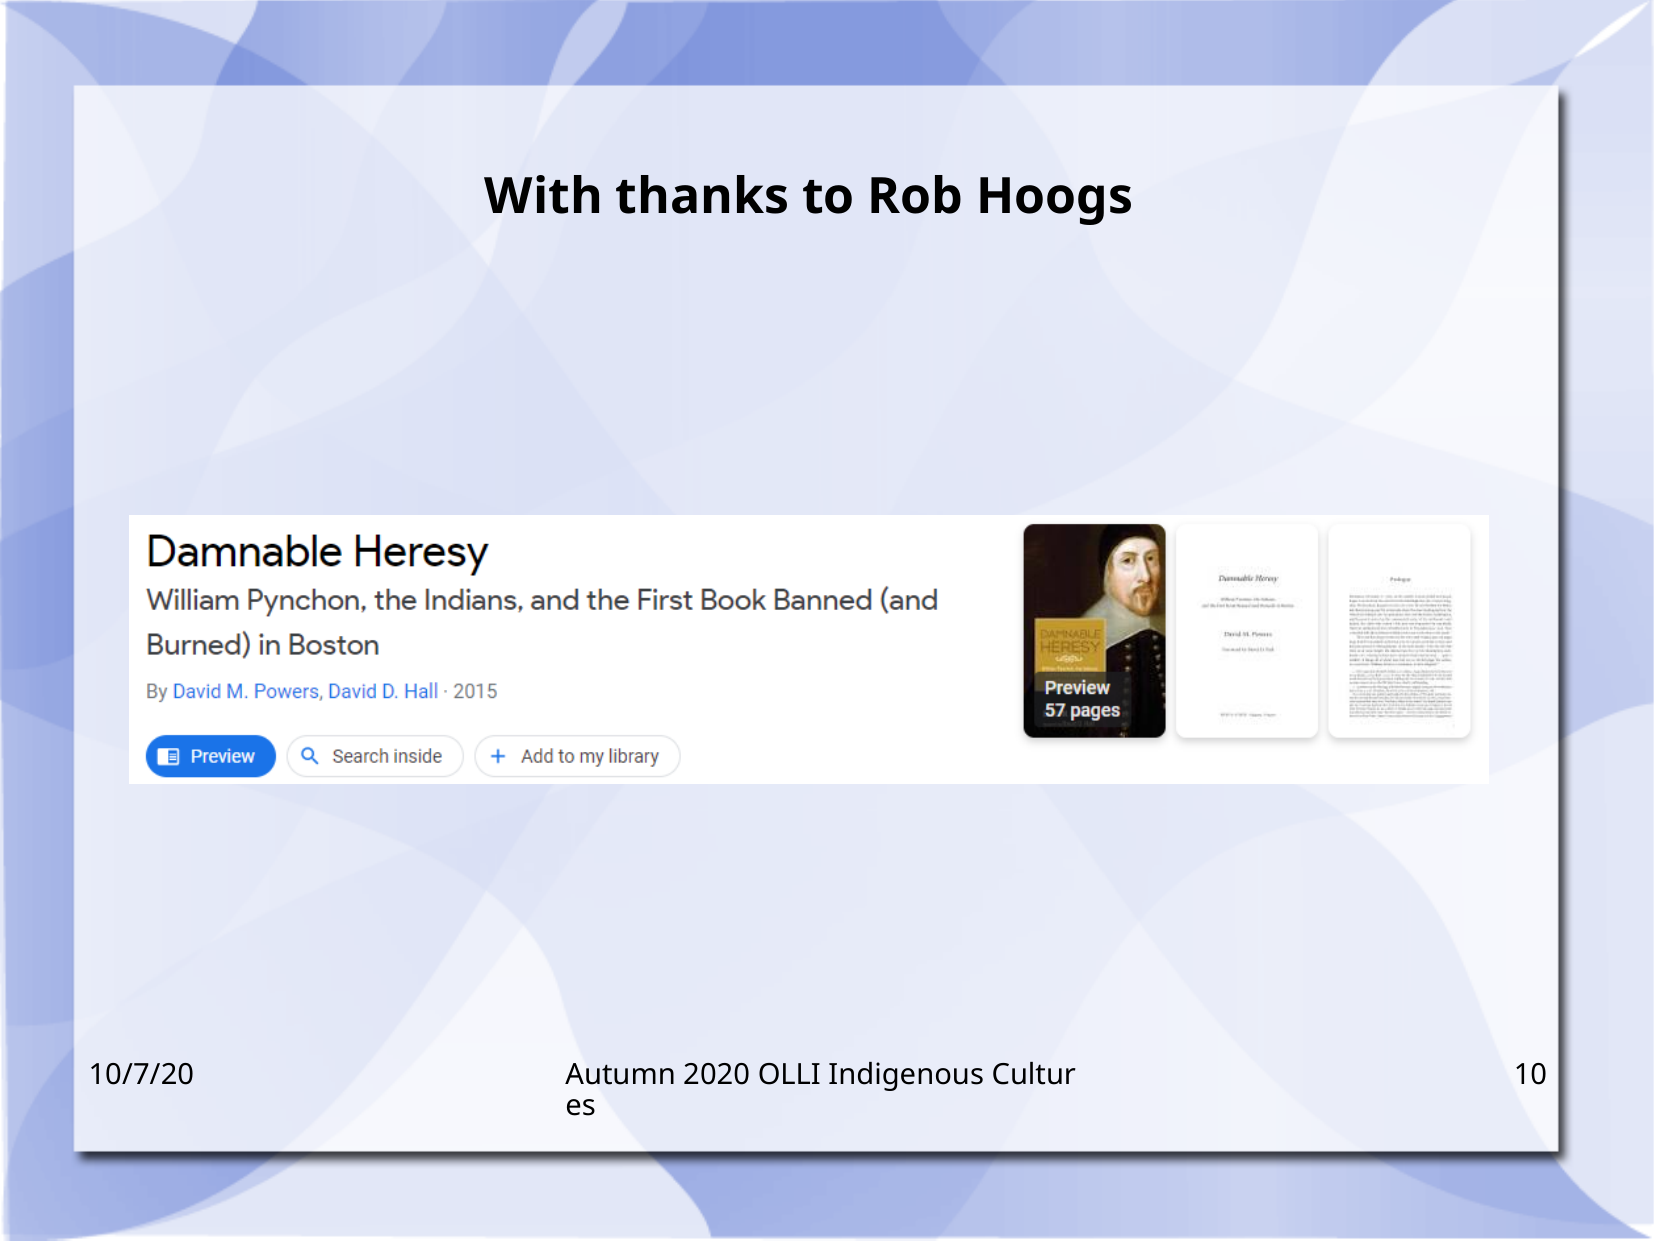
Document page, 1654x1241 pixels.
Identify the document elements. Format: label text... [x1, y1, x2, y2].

title With thanks to Rob Hoogs [82, 90, 1536, 298]
picture [0, 0, 1654, 1241]
